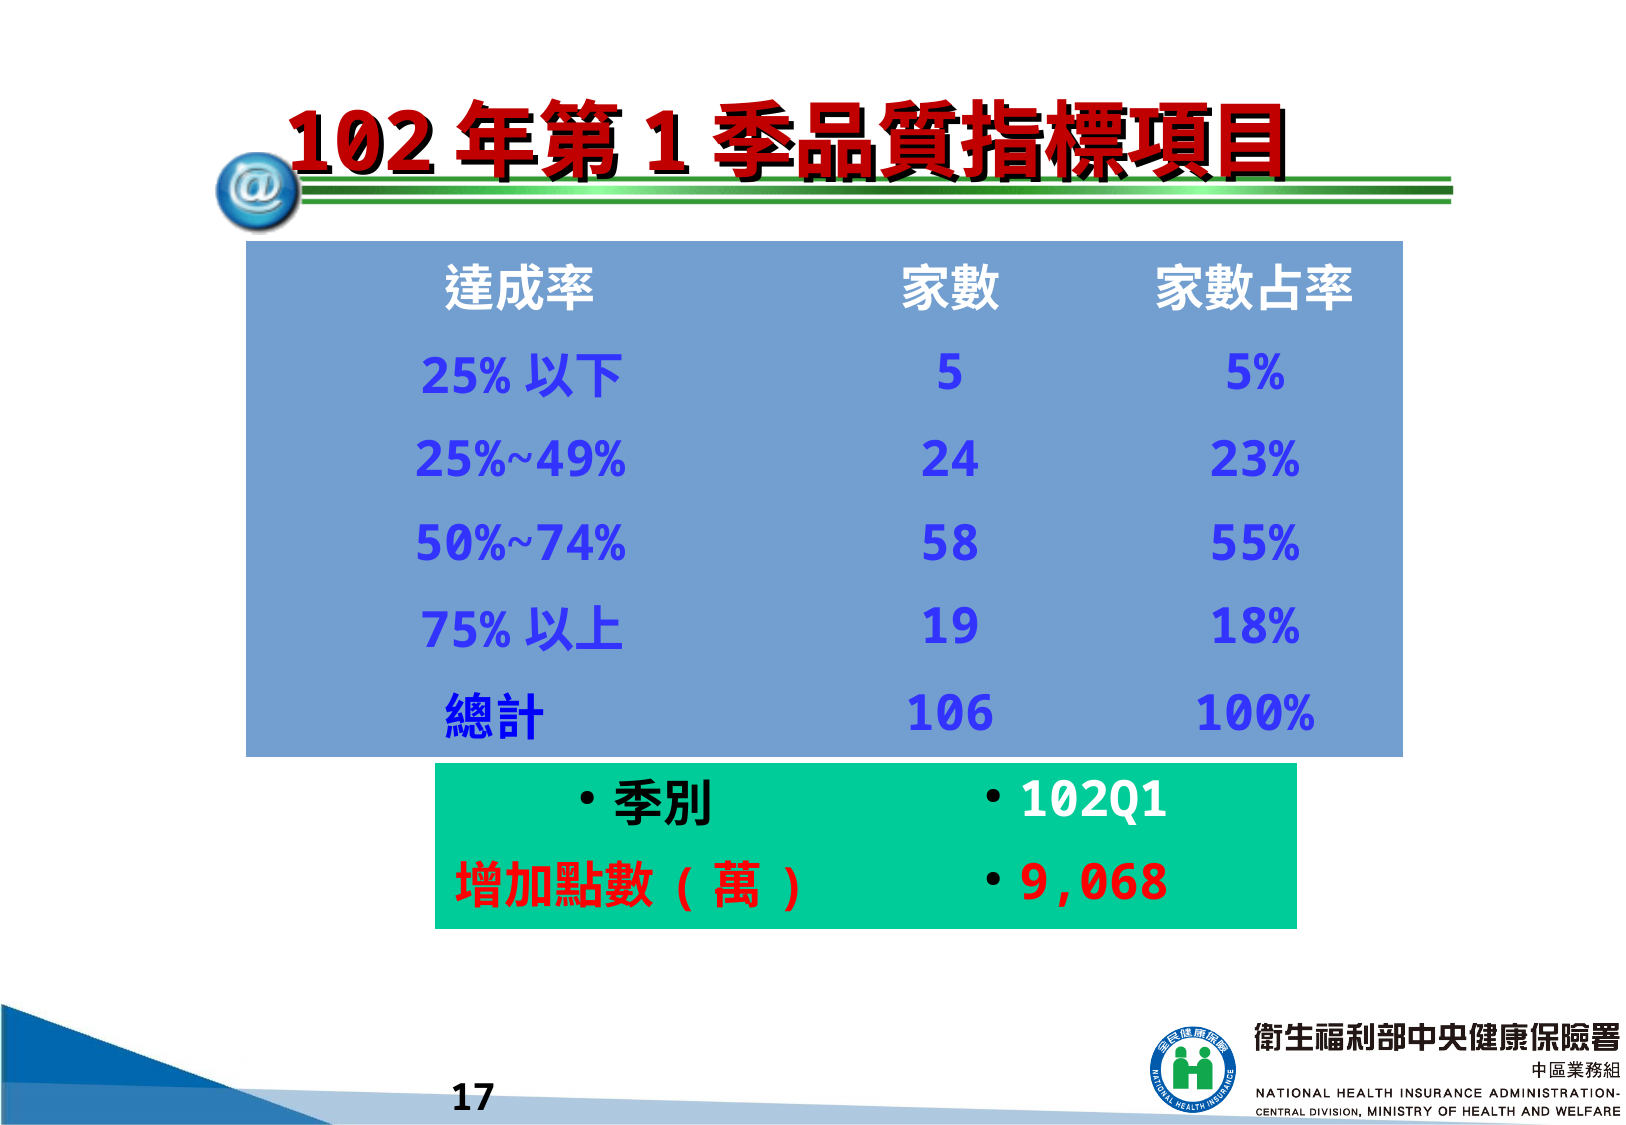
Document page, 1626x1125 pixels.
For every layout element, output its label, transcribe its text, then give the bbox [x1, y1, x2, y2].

table_cell 5% [1107, 328, 1403, 416]
table_header 家數占率 [1107, 241, 1403, 328]
table_header 達成率 [246, 241, 795, 328]
table_header 家數 [795, 241, 1107, 328]
table_cell 23% [1107, 416, 1403, 499]
table_cell 55% [1107, 499, 1403, 582]
table_cell 18% [1107, 582, 1403, 670]
table_cell 總計 [246, 670, 795, 757]
table_cell 75%以上 [246, 582, 795, 670]
table_cell 106 [795, 670, 1107, 757]
table_cell 24 [795, 416, 1107, 499]
table_cell 19 [795, 582, 1107, 670]
table_cell 50%~74% [246, 499, 795, 582]
table_header 季別 [435, 763, 857, 846]
table_cell 25%~49% [246, 416, 795, 499]
table_cell 增加點數(萬) [435, 846, 857, 929]
table_cell 100% [1107, 670, 1403, 757]
table_cell 58 [795, 499, 1107, 582]
text_box 102年第1季品質指標項目 [268, 79, 1625, 268]
table_cell 25%以下 [246, 328, 795, 416]
text_box [435, 1065, 815, 1125]
table_cell 9,068 [857, 846, 1297, 929]
table_header 102Q1 [857, 763, 1297, 846]
table_cell 5 [795, 328, 1107, 416]
